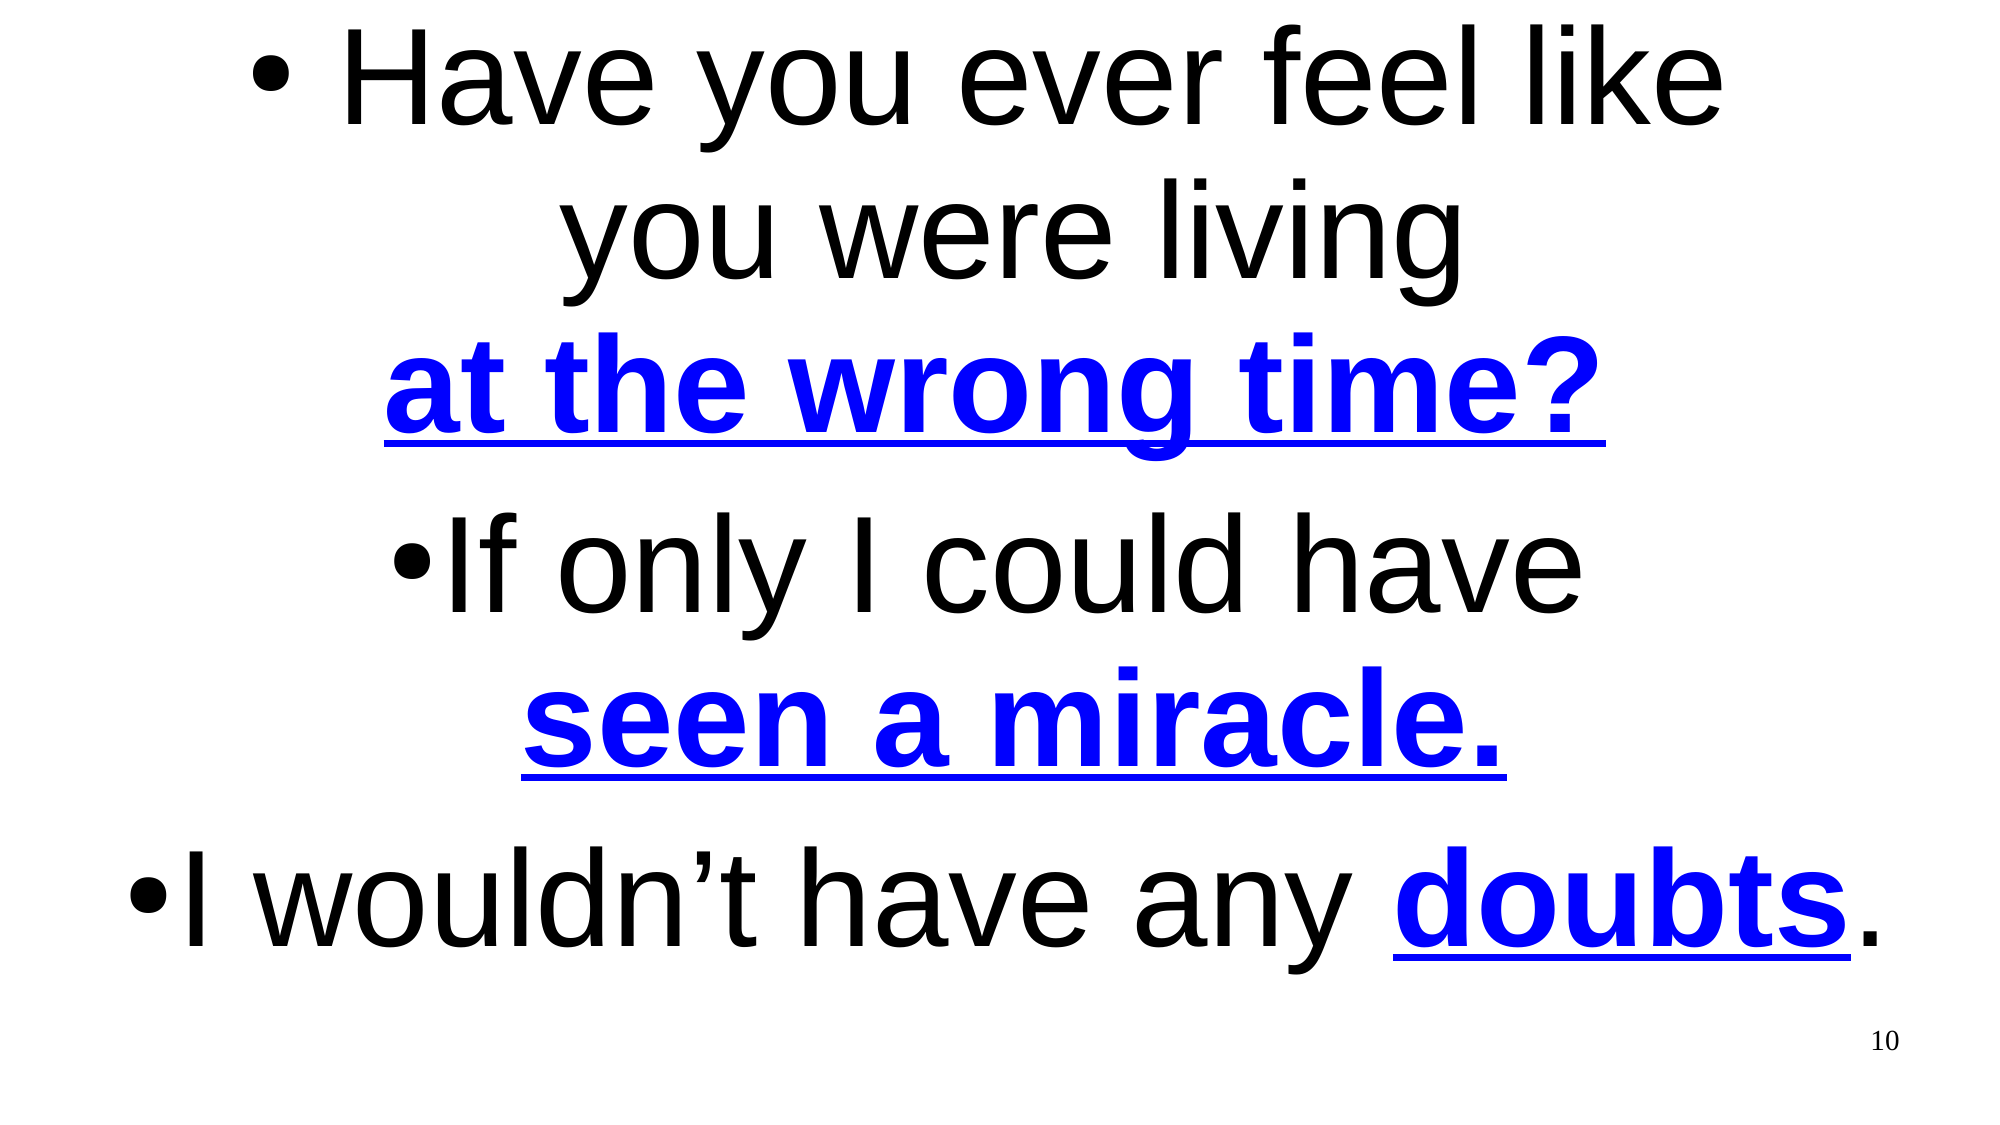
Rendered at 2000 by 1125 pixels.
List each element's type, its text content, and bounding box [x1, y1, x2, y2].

list Have you ever feel like you were living at the wrong time? If only I could have seen a miracle. I wouldn’t have any doubts. [0, 0, 1996, 1123]
